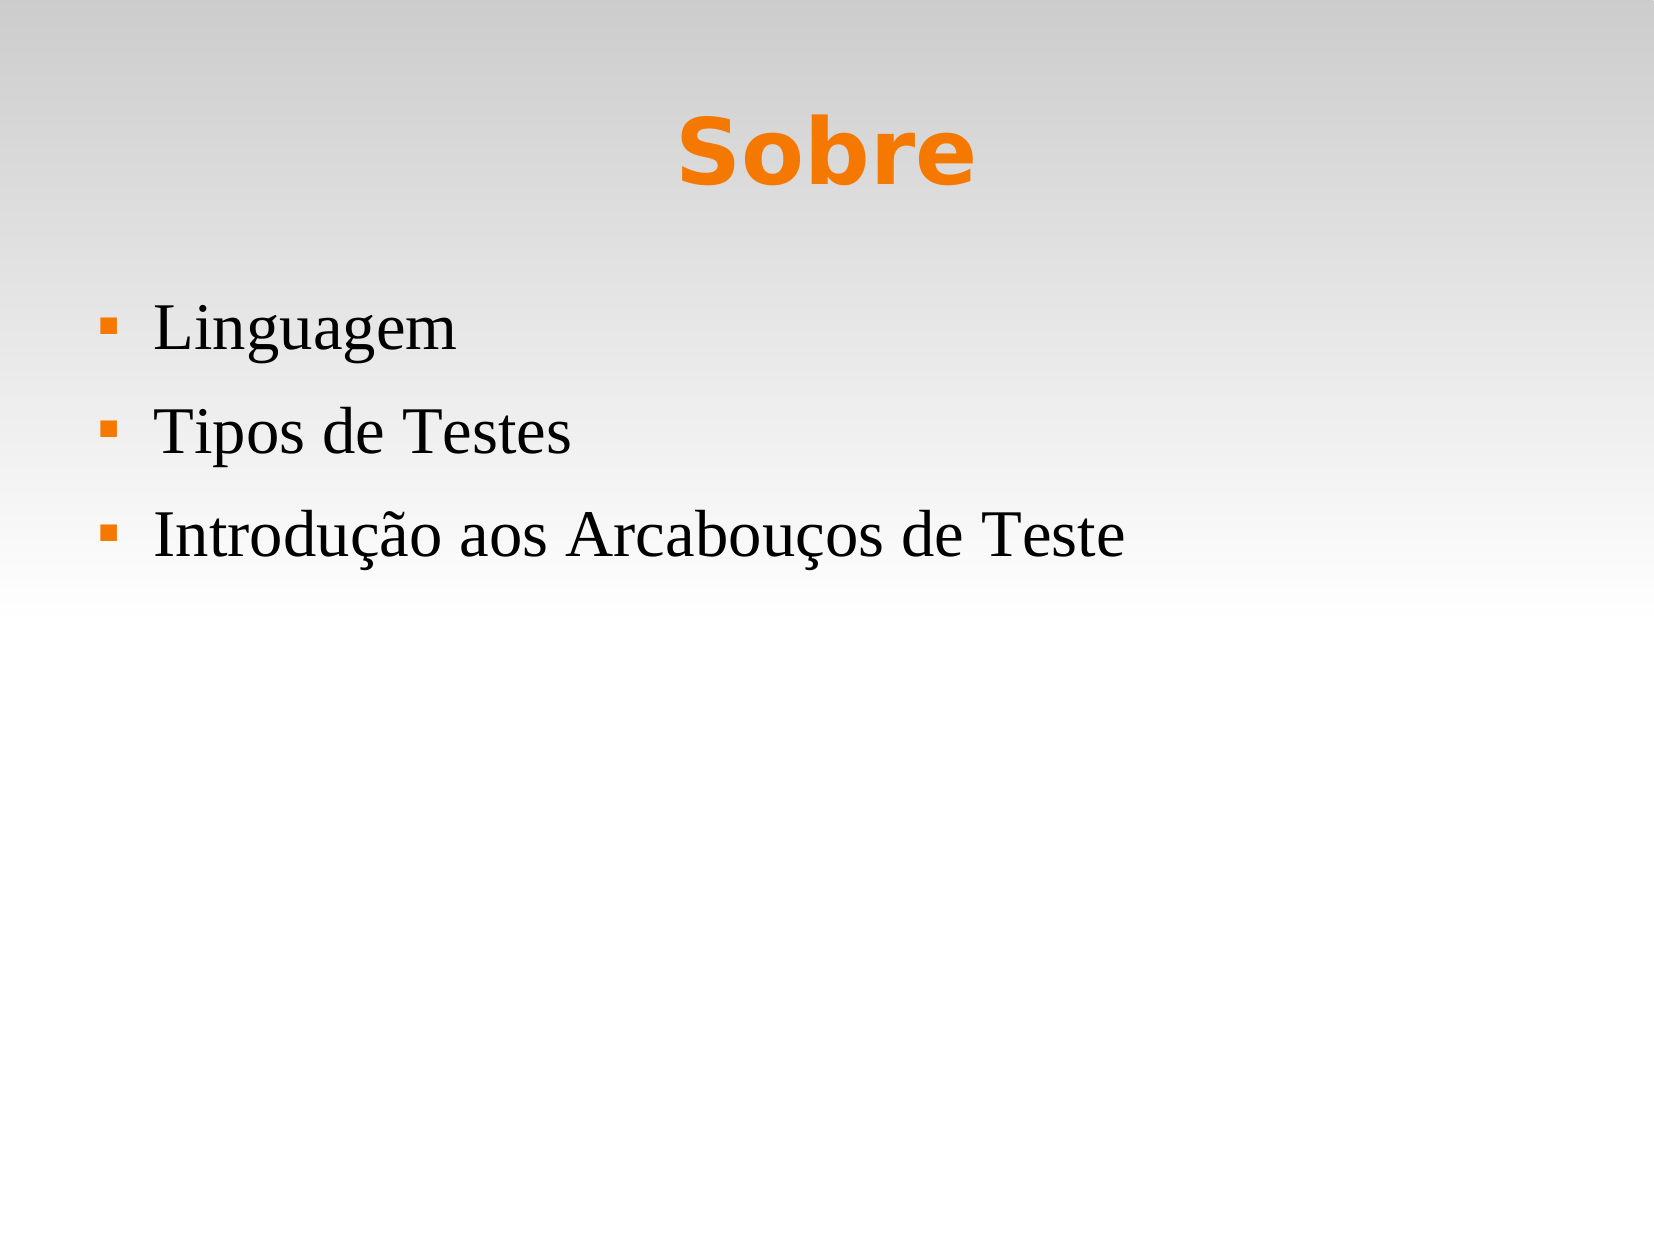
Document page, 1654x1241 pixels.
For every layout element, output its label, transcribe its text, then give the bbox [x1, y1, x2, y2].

title Sobre [82, 49, 1571, 257]
list Linguagem Tipos de Testes Introdução aos Arcabouços de Teste [82, 290, 1571, 1109]
